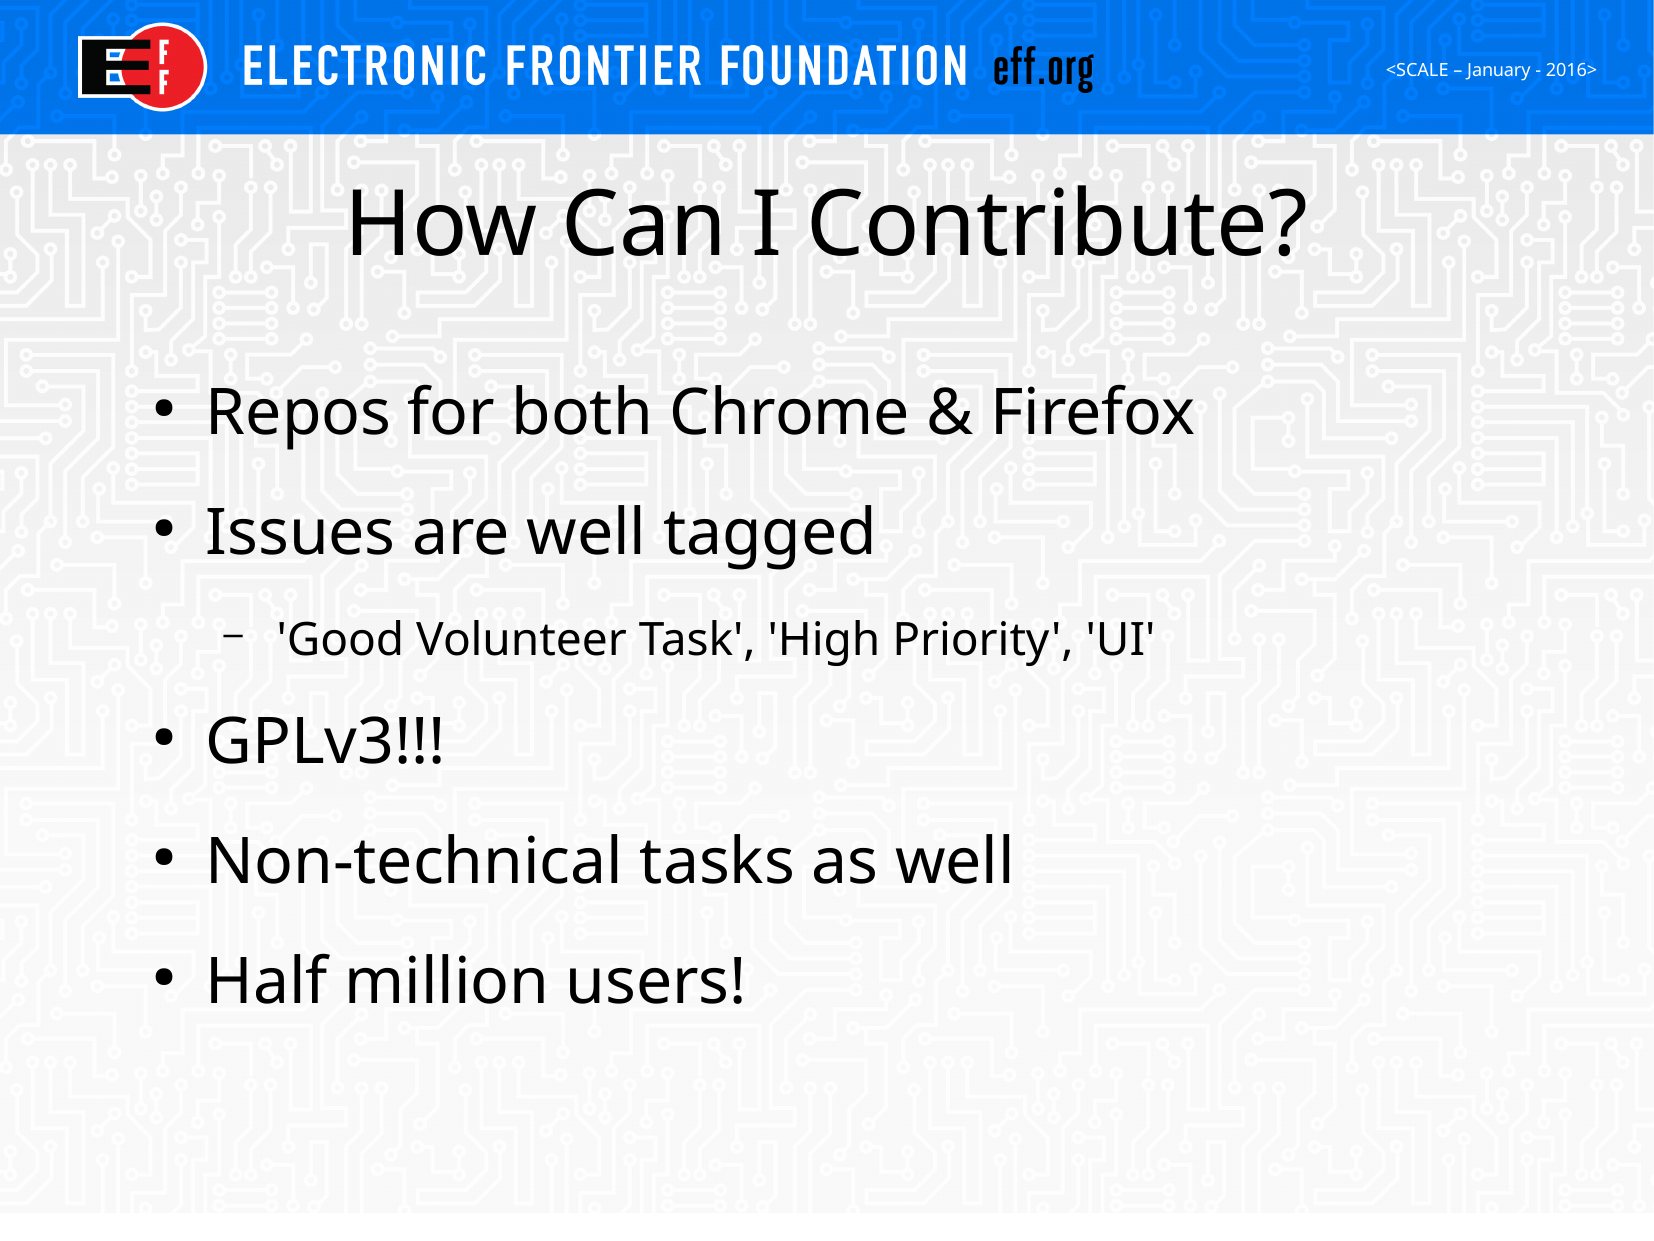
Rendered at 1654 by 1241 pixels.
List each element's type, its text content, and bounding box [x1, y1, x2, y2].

list Repos for both Chrome & Firefox Issues are well tagged 'Good Volunteer Task', 'High Priority', 'UI' GPLv3!!! Non-technical tasks as well Half million users! [135, 365, 1541, 1111]
title How Can I Contribute? [124, 175, 1530, 390]
picture [0, 0, 1654, 1213]
